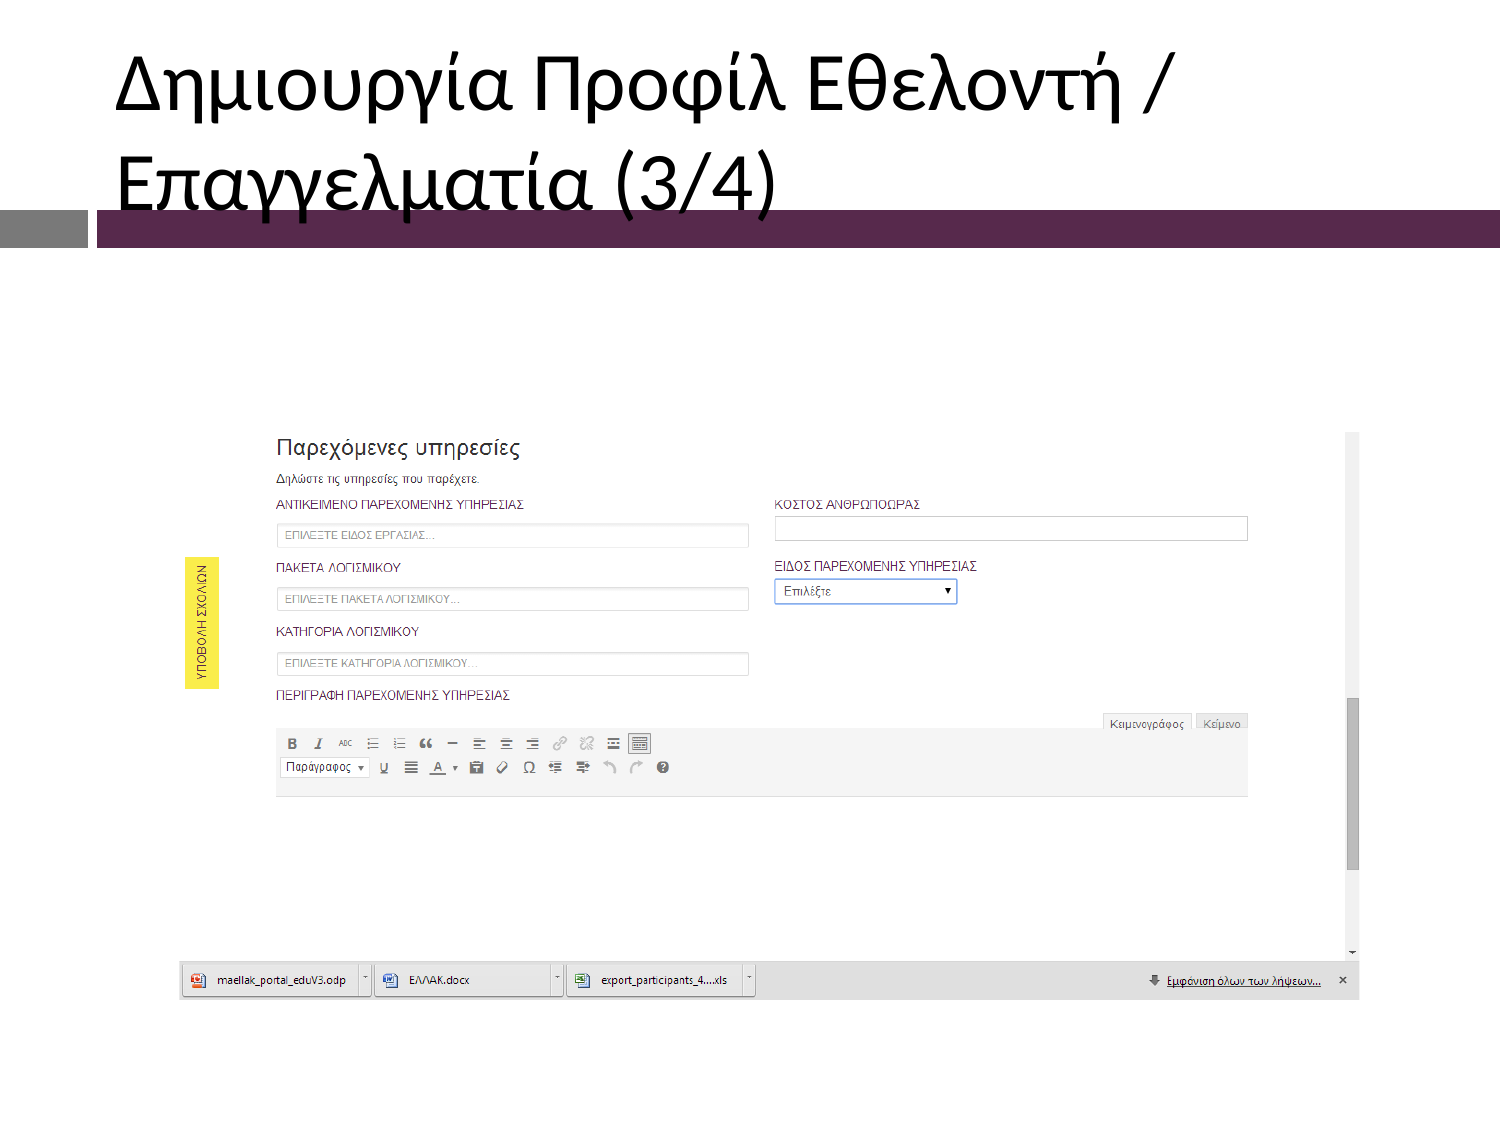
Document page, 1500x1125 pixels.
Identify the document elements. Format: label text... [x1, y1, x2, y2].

picture [179, 432, 1360, 1001]
title Δημιουργία Προφίλ Εθελοντή / Επαγγελματία (3/4) [100, 19, 1438, 182]
